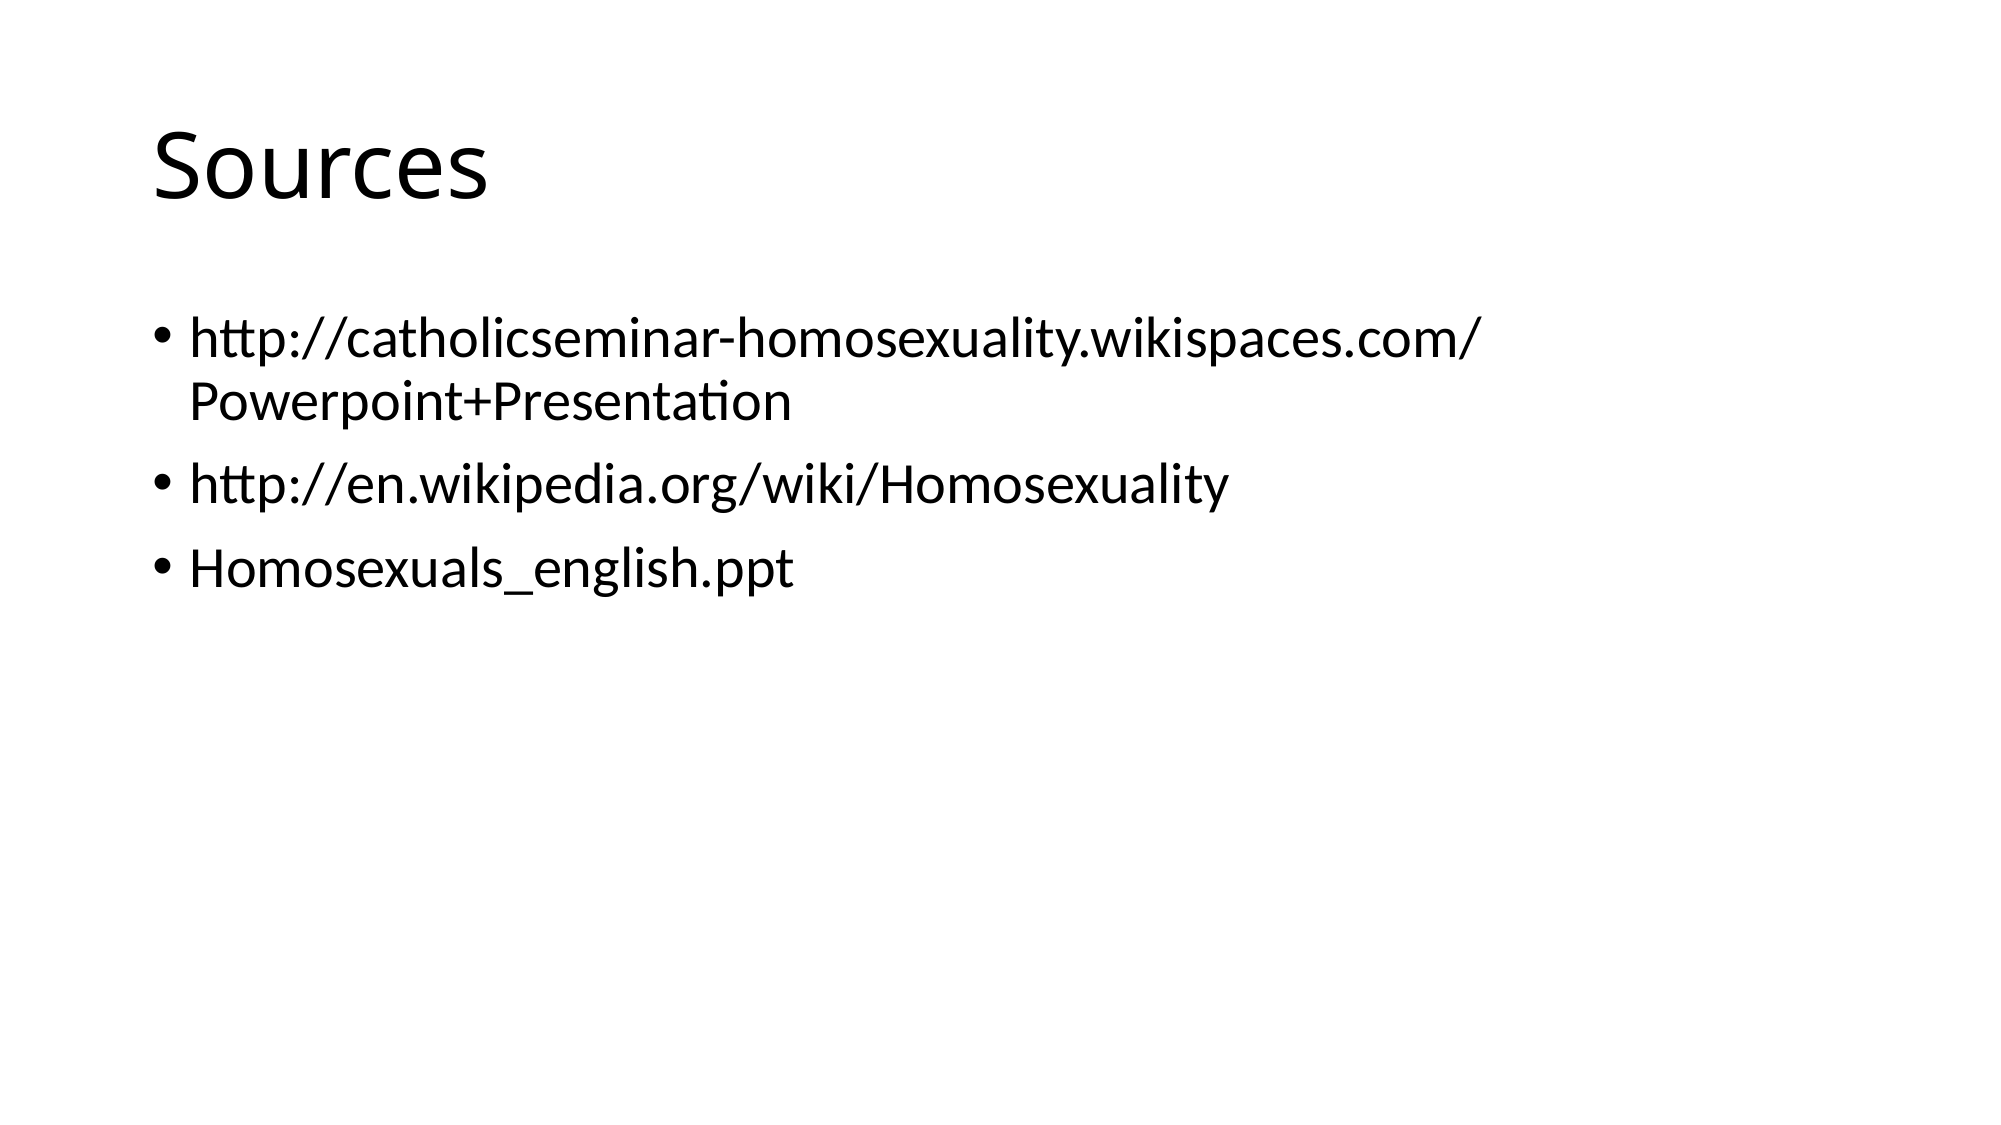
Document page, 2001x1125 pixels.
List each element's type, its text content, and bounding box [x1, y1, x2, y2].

list http://catholicseminar-homosexuality.wikispaces.com/Powerpoint+Presentation http://en.wikipedia.org/wiki/Homosexuality Homosexuals_english.ppt [137, 299, 1863, 1014]
title Sources [137, 59, 1863, 278]
